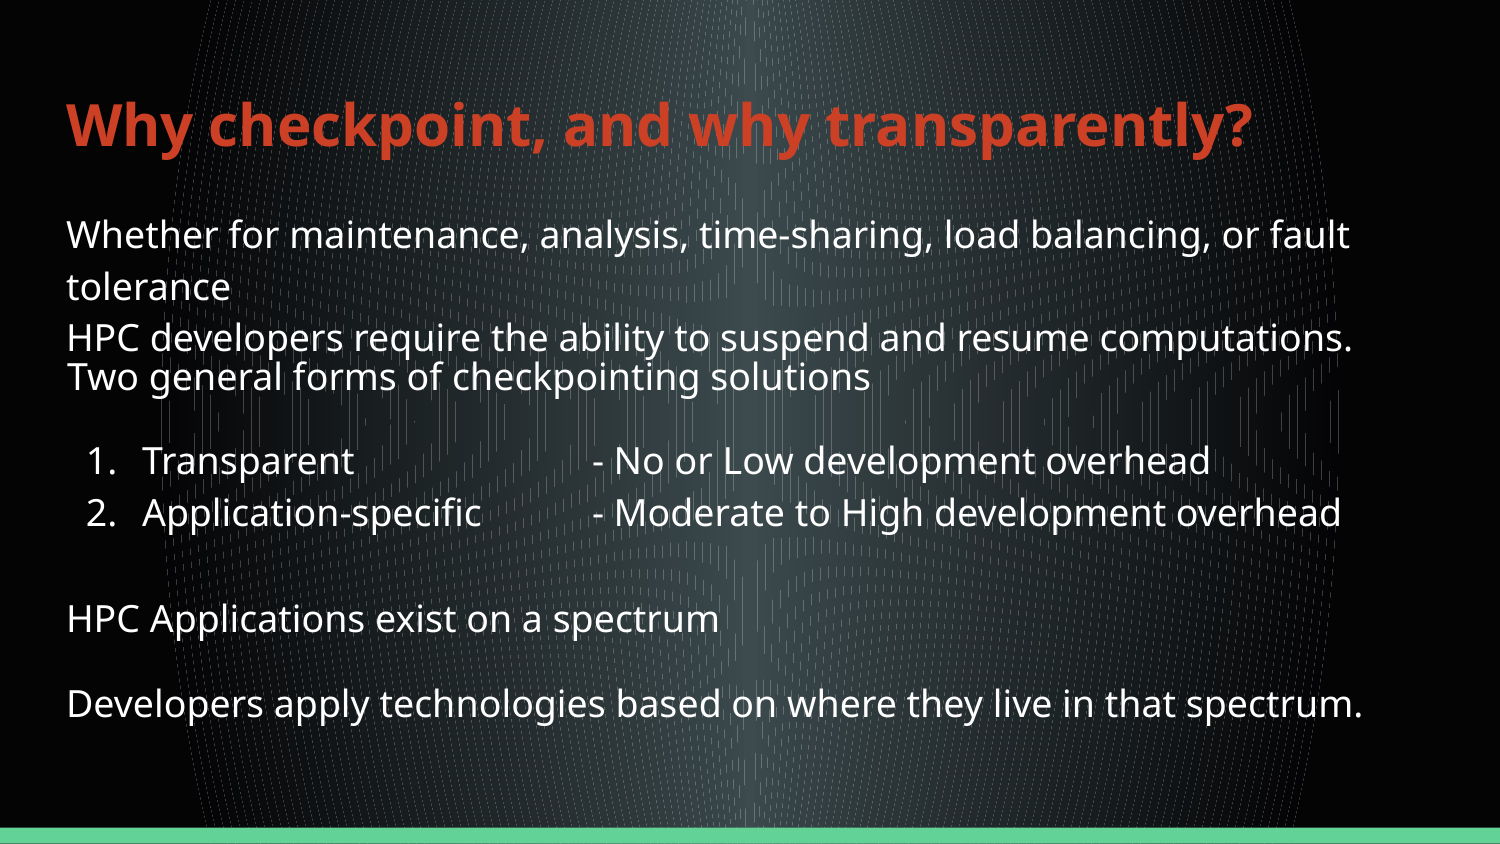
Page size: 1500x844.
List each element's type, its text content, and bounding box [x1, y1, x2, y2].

text_box Two general forms of checkpointing solutions Transparent - No or Low development overhead Application-specific - Moderate to High development overhead [52, 330, 1450, 574]
text_box HPC Applications exist on a spectrum Developers apply technologies based on where they live in that spectrum. [51, 573, 1449, 753]
list Whether for maintenance, analysis, time-sharing, load balancing, or fault tolerance HPC developers require the ability to suspend and resume computations. [51, 189, 1449, 331]
title Why checkpoint, and why transparently? [51, 72, 1449, 167]
